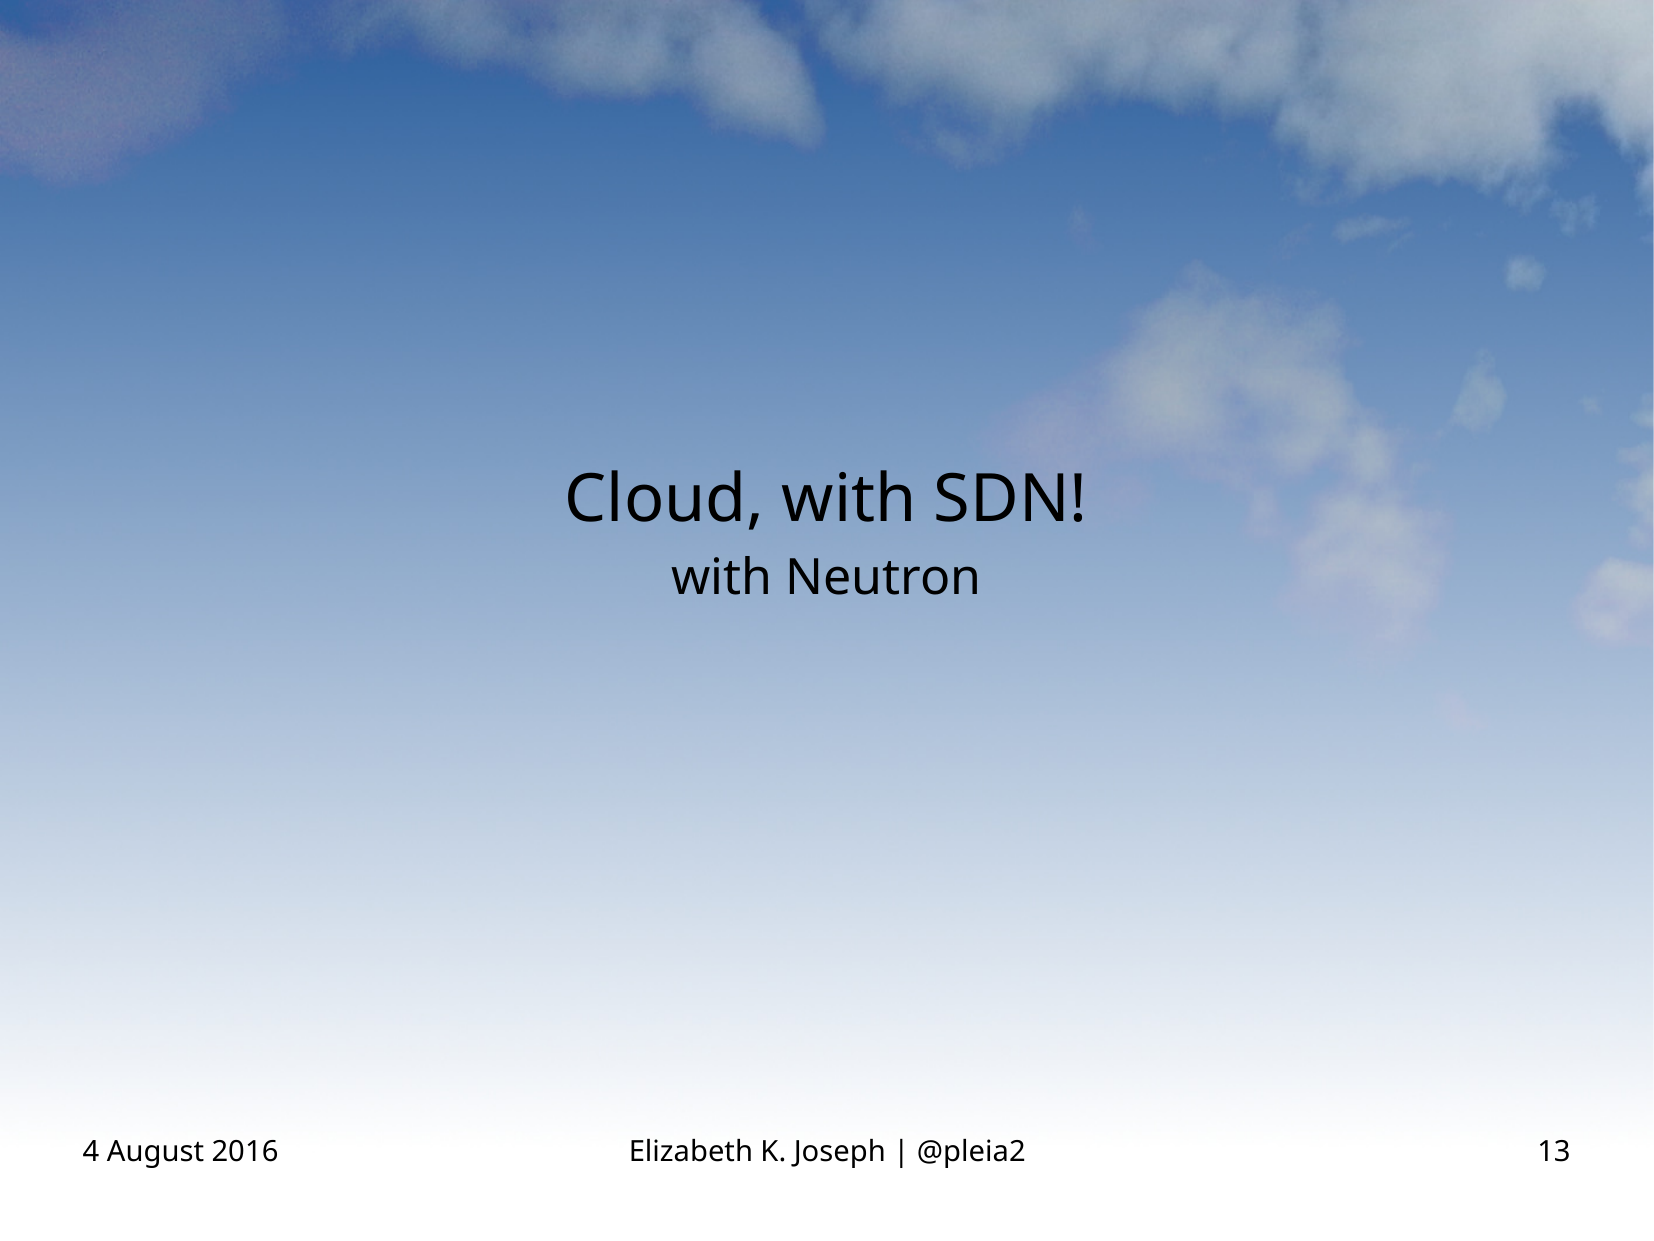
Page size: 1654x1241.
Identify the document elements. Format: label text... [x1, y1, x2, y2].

subtitle Cloud, with SDN! with Neutron [82, 49, 1571, 1010]
picture [0, 0, 1654, 1241]
